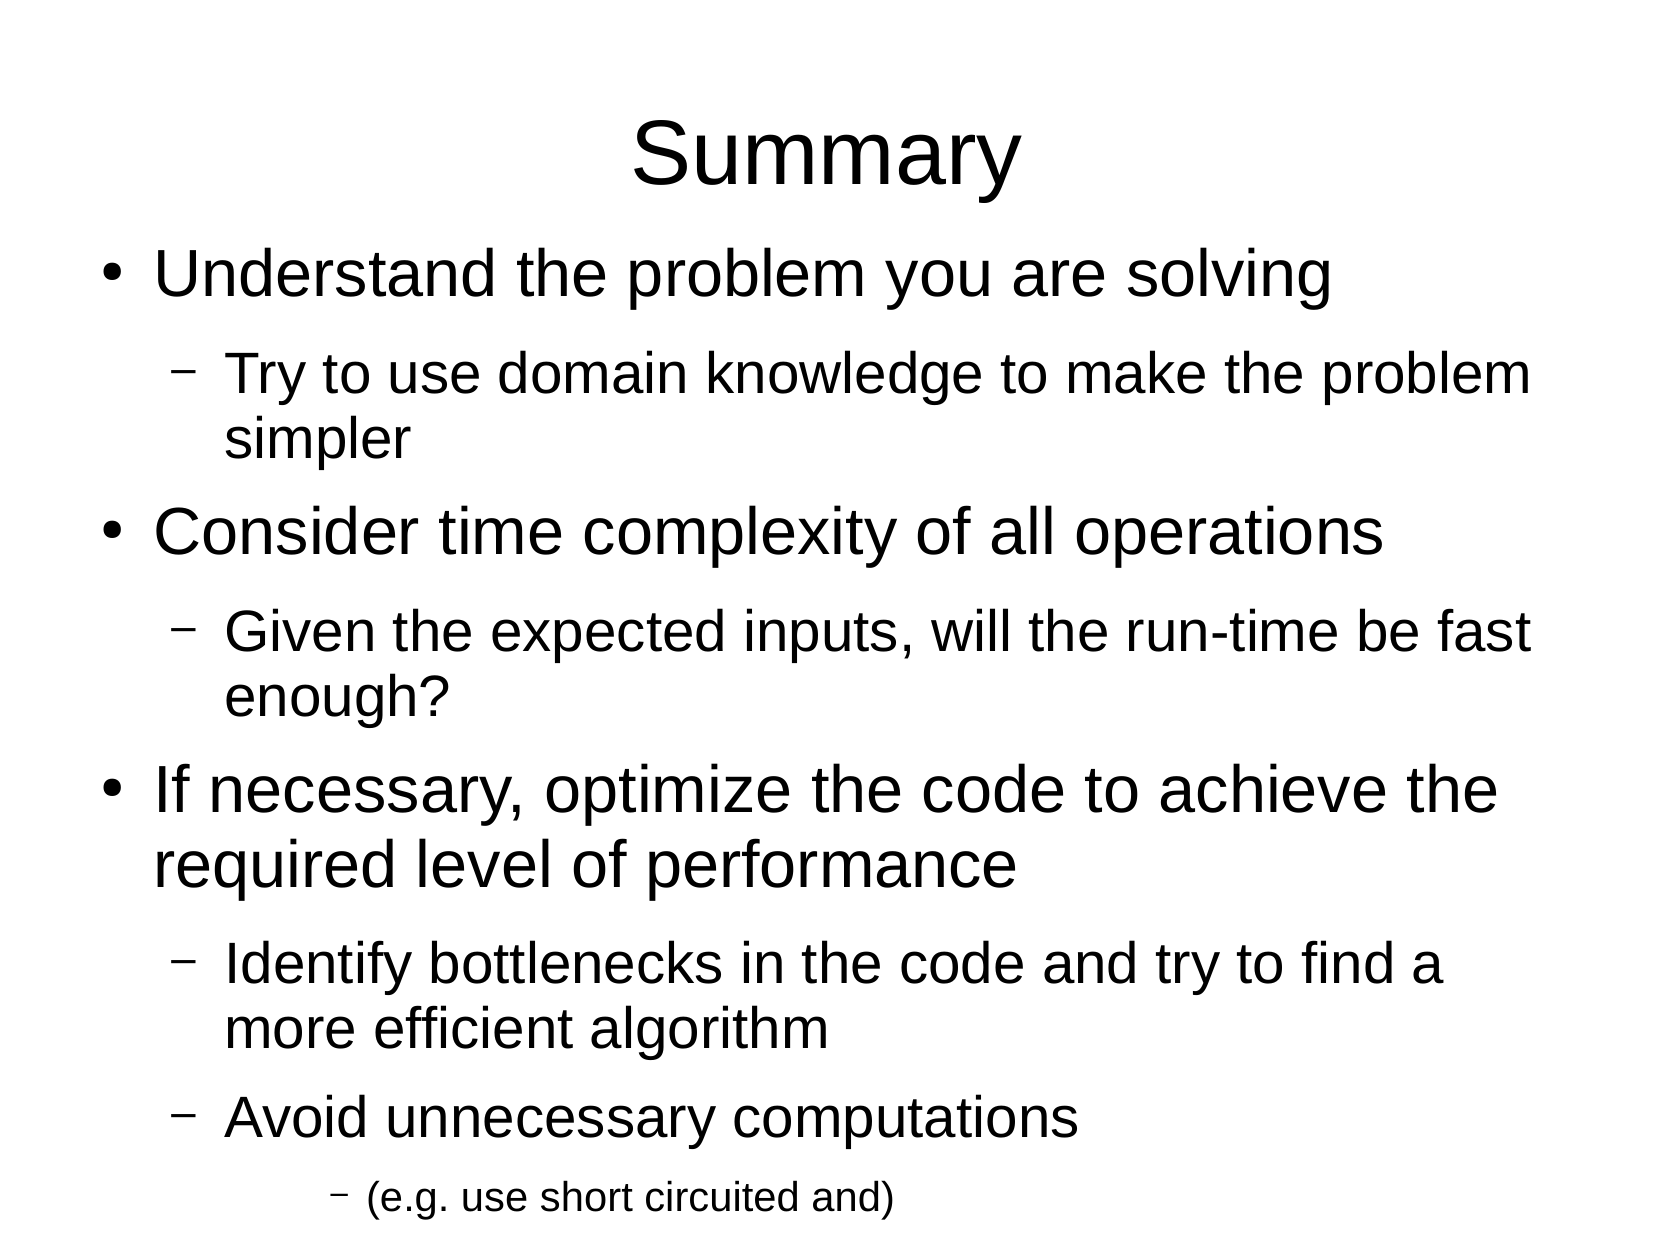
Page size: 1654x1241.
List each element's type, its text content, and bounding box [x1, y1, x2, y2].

title Summary [82, 49, 1571, 236]
list Understand the problem you are solving Try to use domain knowledge to make the problem simpler Consider time complexity of all operations Given the expected inputs, will the run-time be fast enough? If necessary, optimize the code to achieve the required level of performance Identify bottlenecks in the code and try to find a more efficient algorithm Avoid unnecessary computations (e.g. use short circuited and) [82, 236, 1571, 1241]
